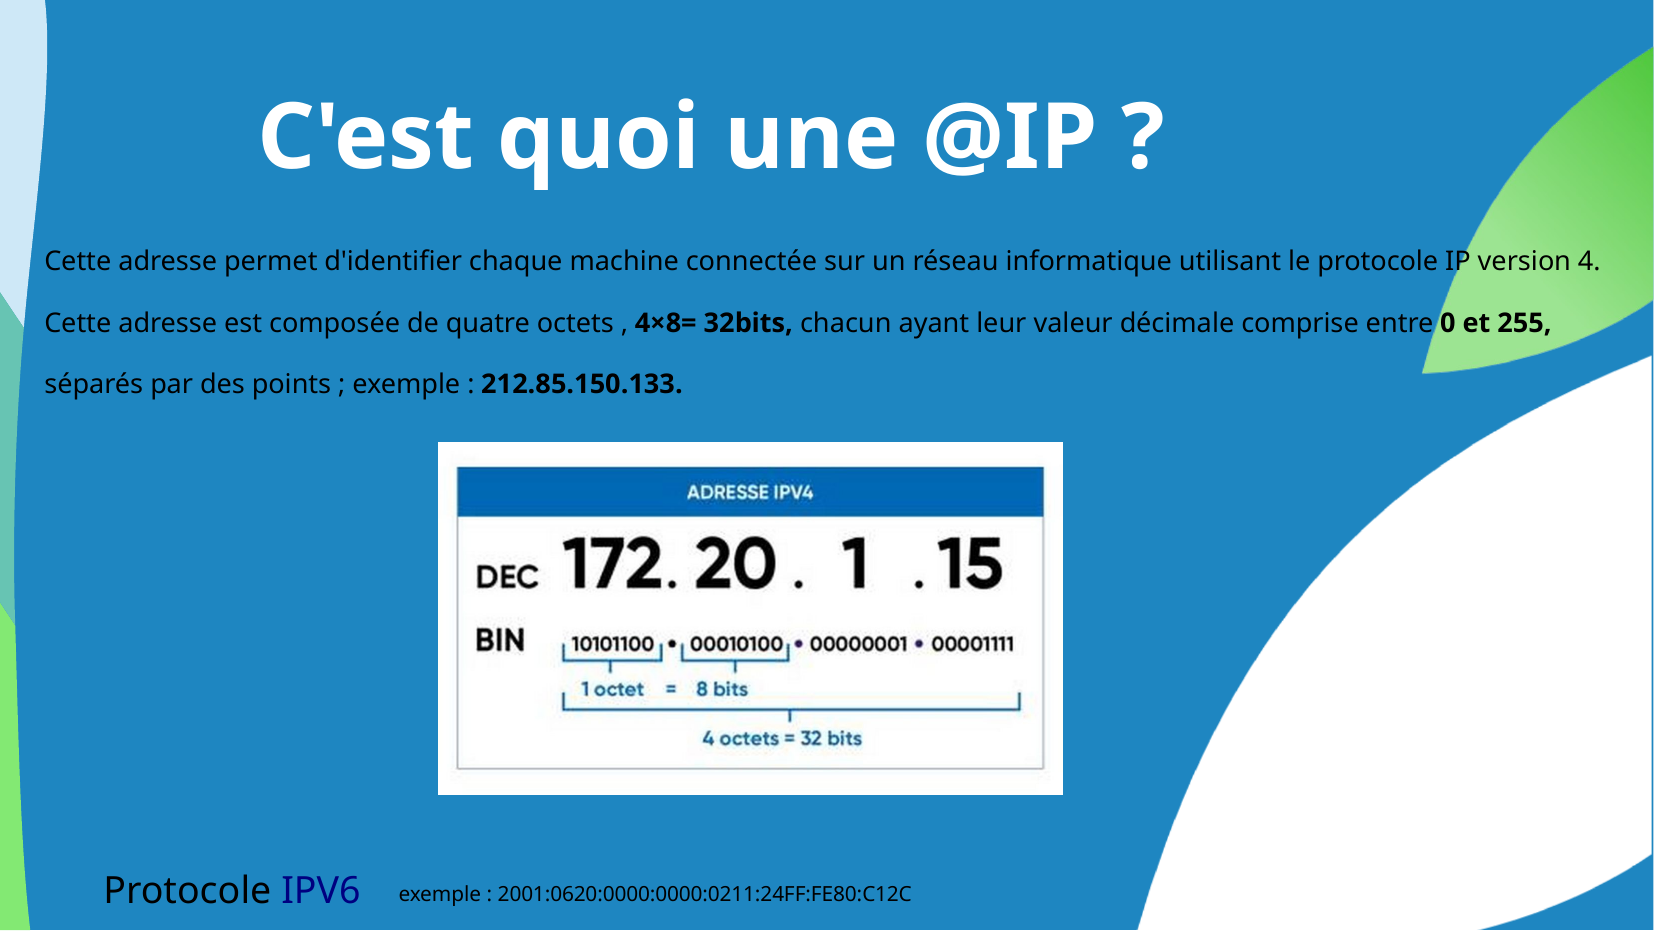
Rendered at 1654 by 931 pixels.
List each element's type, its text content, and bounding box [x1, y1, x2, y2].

text_box Cette adresse permet d'identifier chaque machine connectée sur un réseau informatique utilisant le protocole IP version 4. Cette adresse est composée de quatre octets , 4×8= 32bits, chacun ayant leur valeur décimale comprise entre 0 et 255, séparés par des points ; exemple : 212.85.150.133. [29, 234, 1654, 463]
picture [438, 463, 1063, 795]
text_box exemple : 2001:0620:0000:0000:0211:24FF:FE80:C12C [383, 872, 1182, 916]
picture [1138, 47, 1654, 234]
text_box Protocole IPV6 [88, 856, 443, 923]
picture [1138, 463, 1654, 931]
title C'est quoi une @IP ? [88, 59, 1335, 207]
